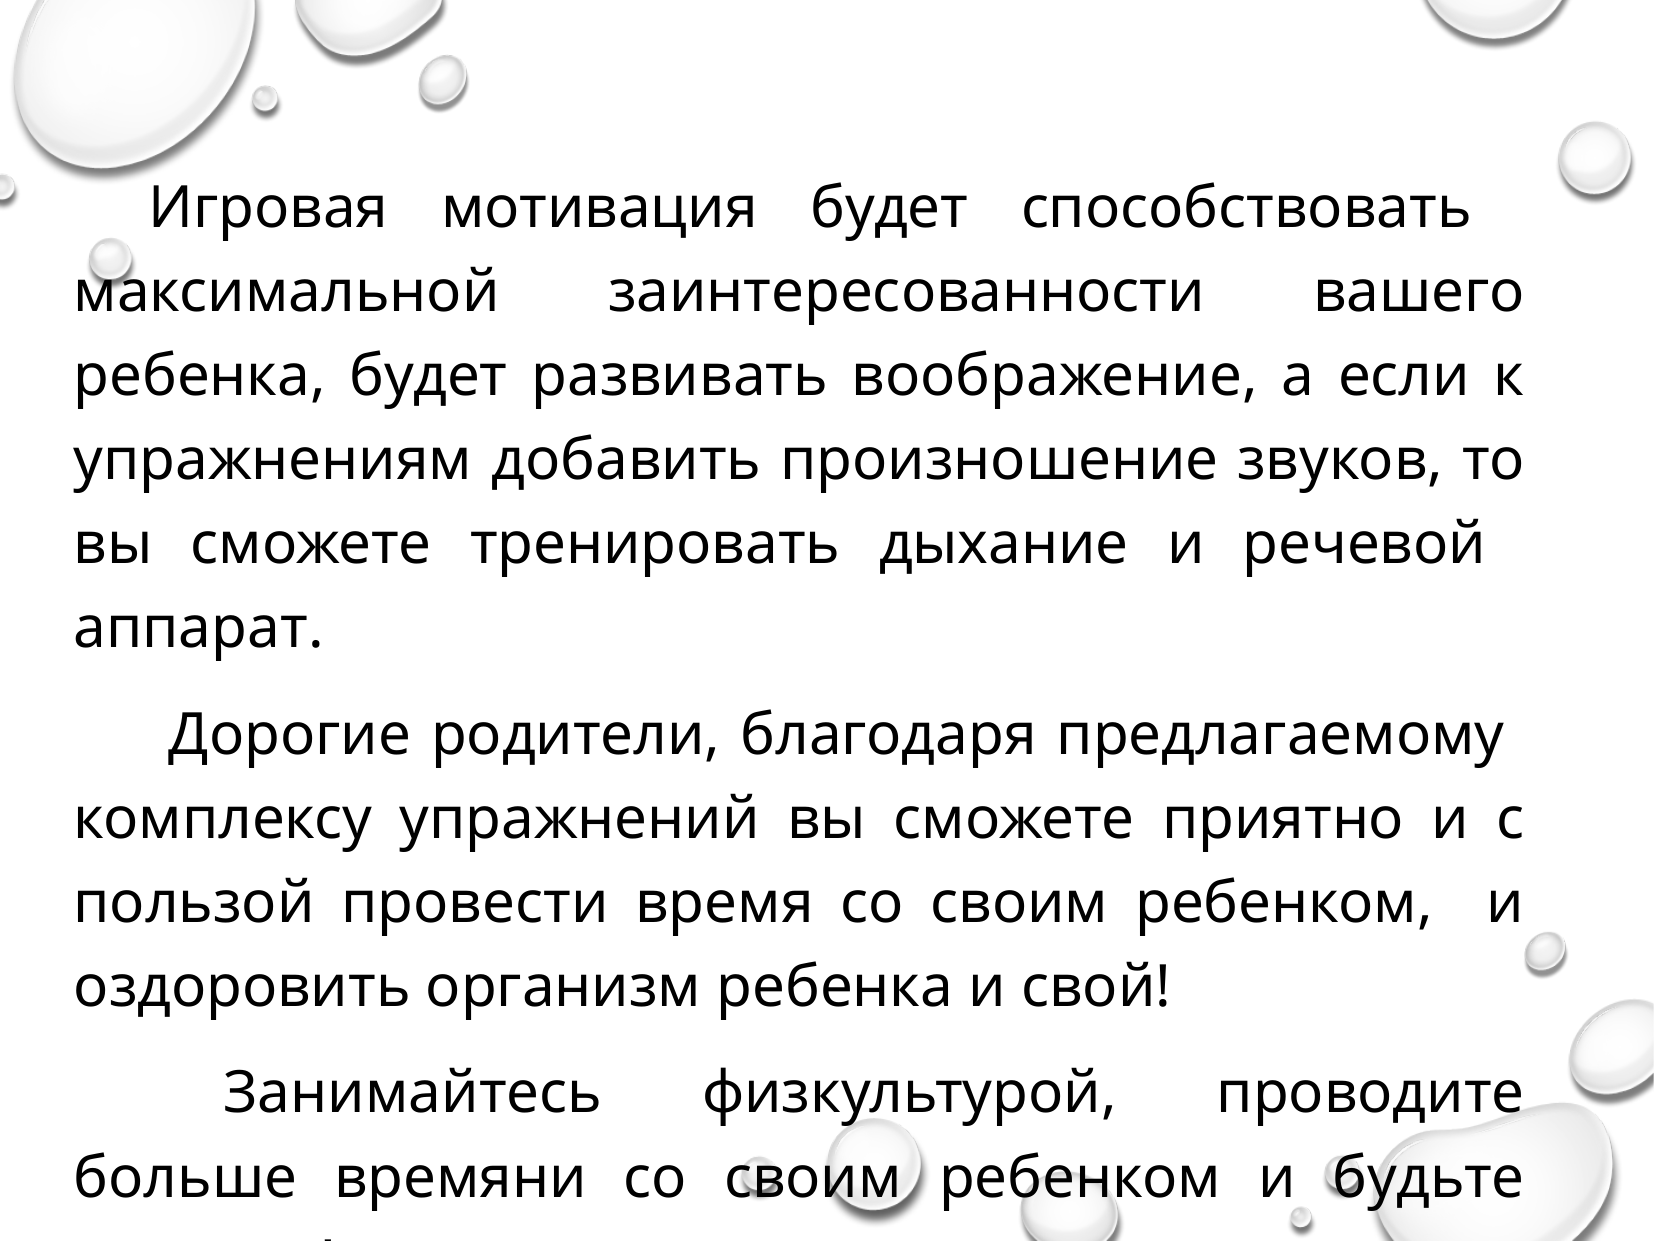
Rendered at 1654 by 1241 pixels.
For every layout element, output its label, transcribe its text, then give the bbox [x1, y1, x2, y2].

subtitle Игровая мотивация будет способствовать максимальной заинтересованности вашего ребенка, будет развивать воображение, а если к упражнениям добавить произношение звуков, то вы сможете тренировать дыхание и речевой аппарат. Дорогие родители, благодаря предлагаемому комплексу упражнений вы сможете приятно и с пользой провести время со своим ребенком, и оздоровить организм ребенка и свой! Занимайтесь физкультурой, проводите больше времяни со своим ребенком и будьте здоровы! [47, 147, 1546, 1111]
